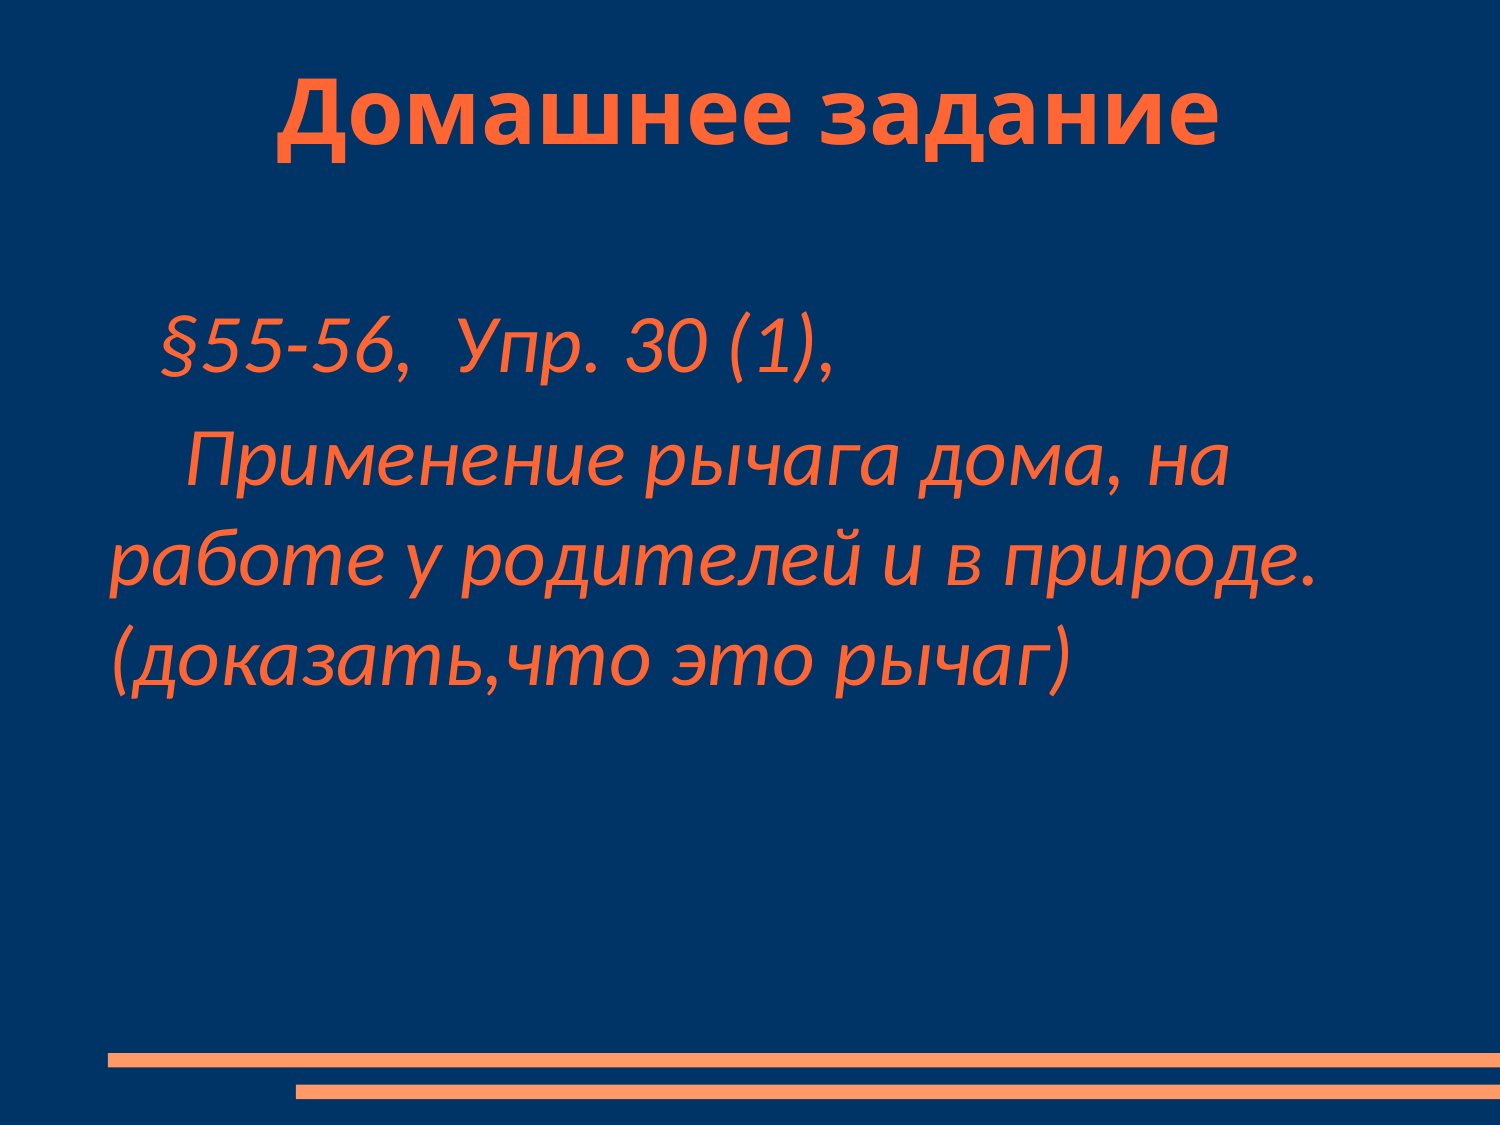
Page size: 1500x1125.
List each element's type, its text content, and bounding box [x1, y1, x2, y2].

title Домашнее задание [75, 45, 1425, 233]
list §55-56, Упр. 30 (1), Применение рычага дома, на работе у родителей и в природе.(доказать,что это рычаг) [93, 281, 1444, 804]
